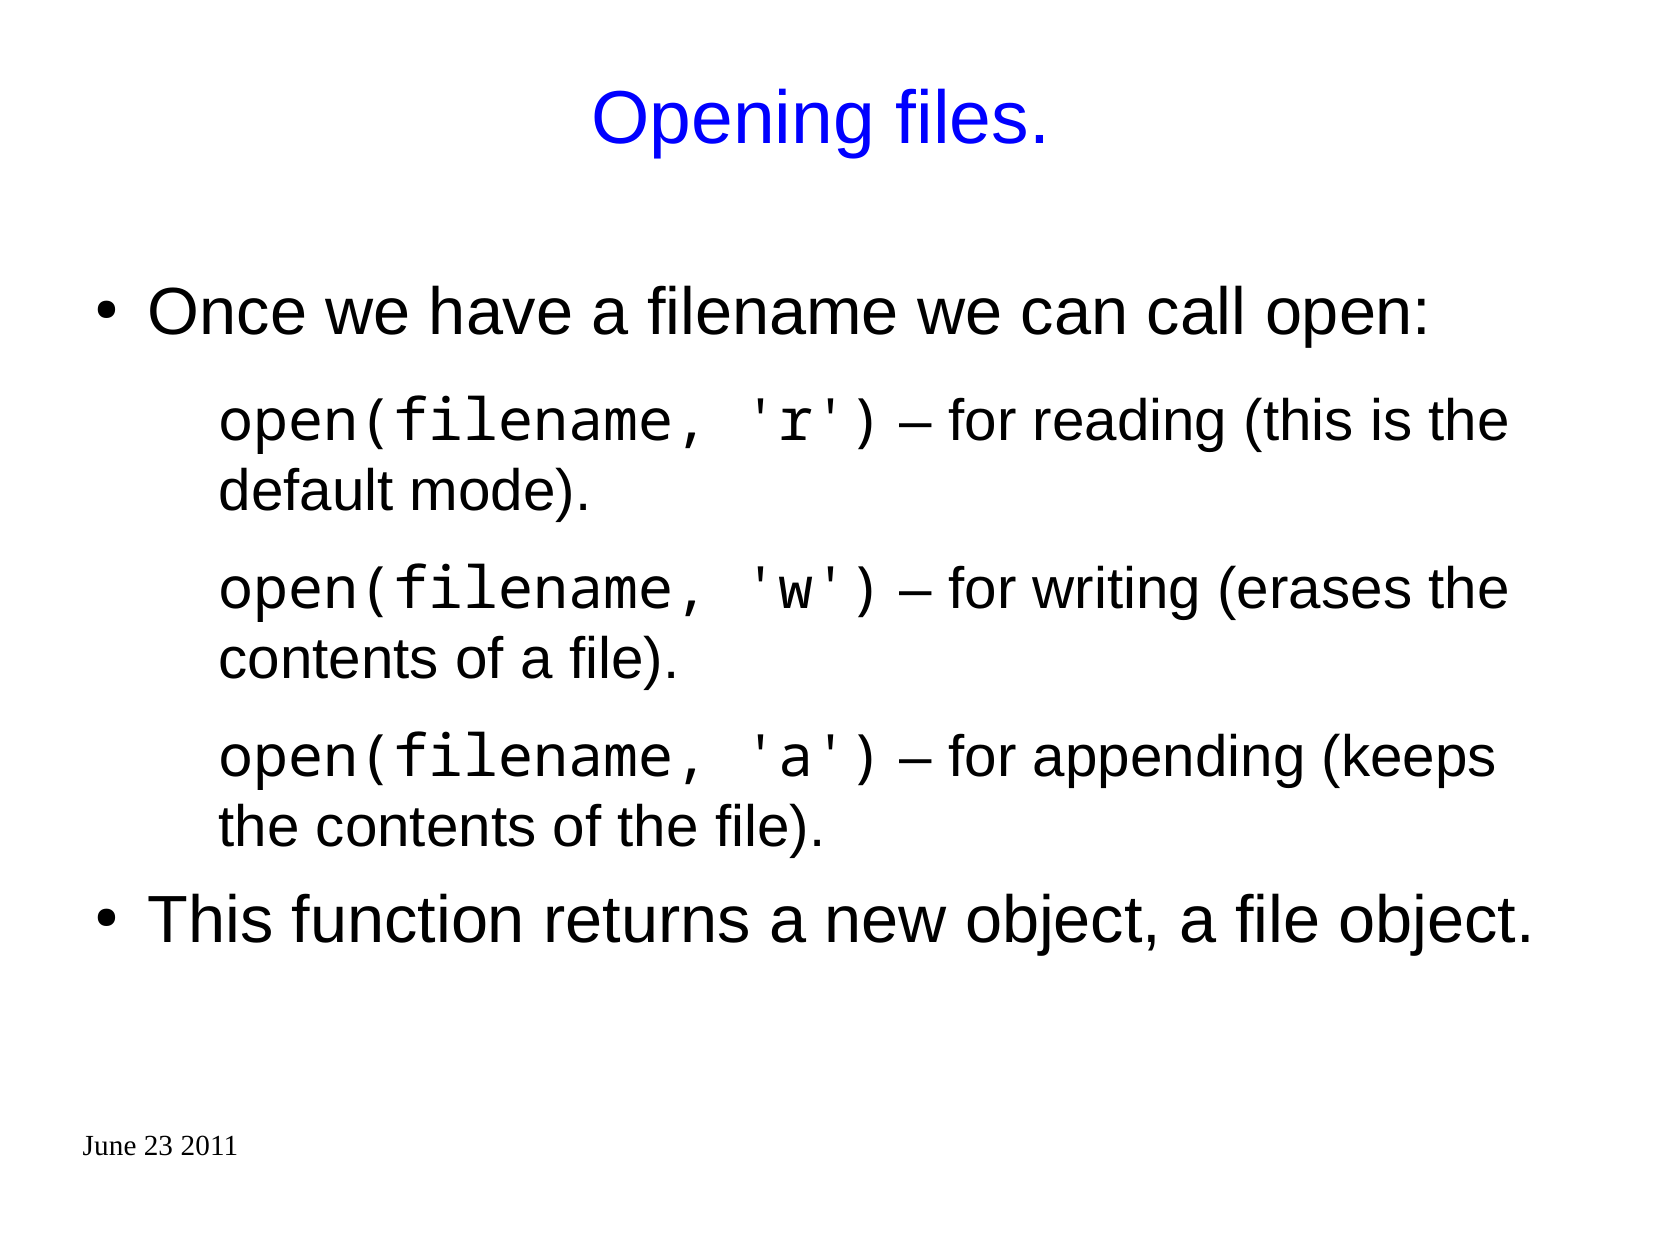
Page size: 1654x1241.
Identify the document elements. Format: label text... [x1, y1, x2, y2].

list Once we have a filename we can call open: open(filename, 'r') – for reading (this is the default mode). open(filename, 'w') – for writing (erases the contents of a file). open(filename, 'a') – for appending (keeps the contents of the file). This function returns a new object, a file object. [76, 274, 1565, 1093]
title Opening files. [76, 58, 1565, 178]
